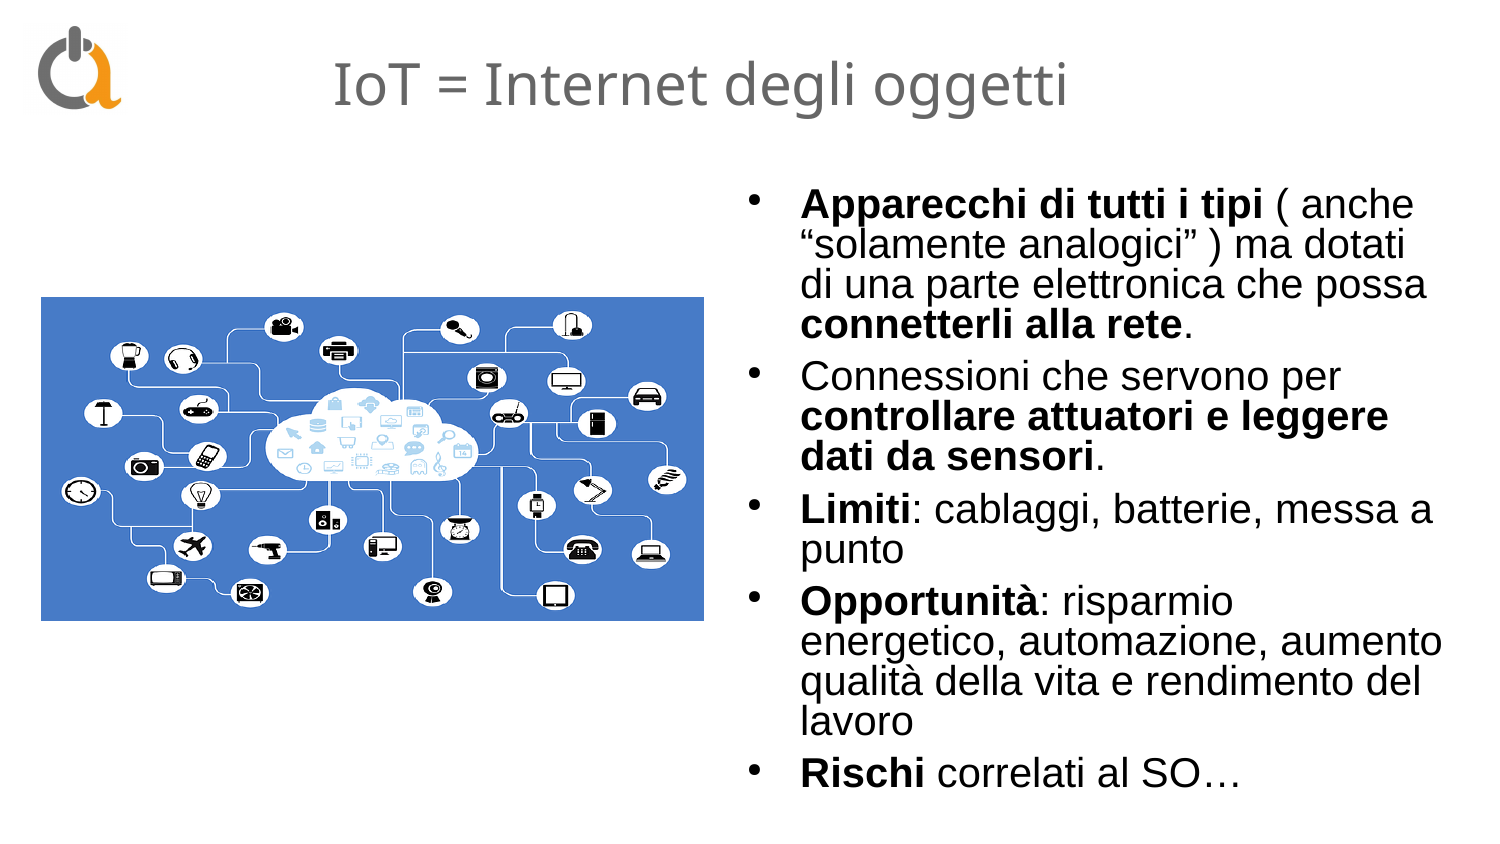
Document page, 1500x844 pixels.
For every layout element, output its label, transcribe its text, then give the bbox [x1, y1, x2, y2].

list [41, 297, 704, 621]
list Apparecchi di tutti i tipi ( anche “solamente analogici” ) ma dotati di una parte elettronica che possa connetterli alla rete. Connessioni che servono per controllare attuatori e leggere dati da sensori. Limiti: cablaggi, batterie, messa a punto Opportunità: risparmio energetico, automazione, aumento qualità della vita e rendimento del lavoro Rischi correlati al SO… [714, 178, 1459, 786]
title IoT = Internet degli oggetti [318, 33, 1229, 130]
picture [23, 23, 128, 115]
